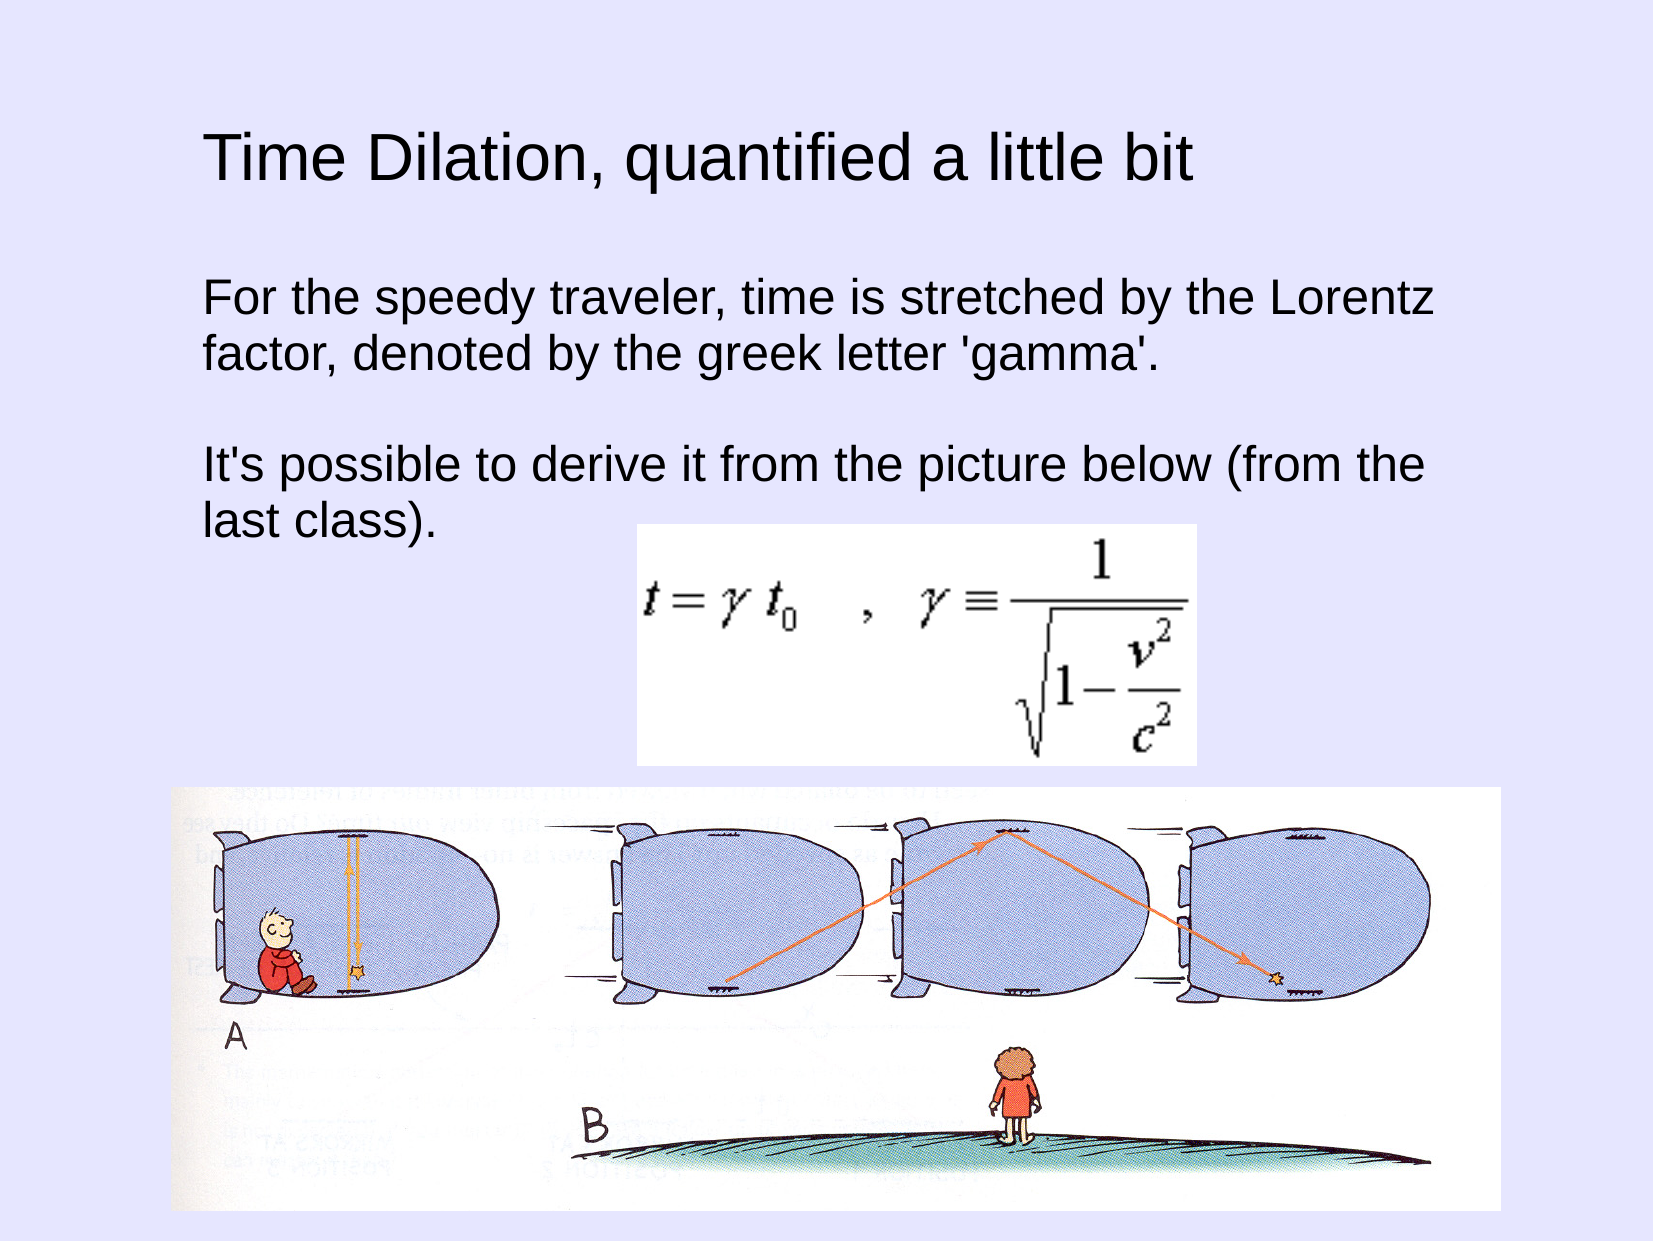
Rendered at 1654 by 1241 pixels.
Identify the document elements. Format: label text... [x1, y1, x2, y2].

picture [637, 524, 1197, 766]
text_box Time Dilation, quantified a little bit For the speedy traveler, time is stretched by the Lorentz factor, denoted by the greek letter 'gamma'. It's possible to derive it from the picture below (from the last class). [187, 112, 1463, 713]
picture [171, 787, 1501, 1212]
